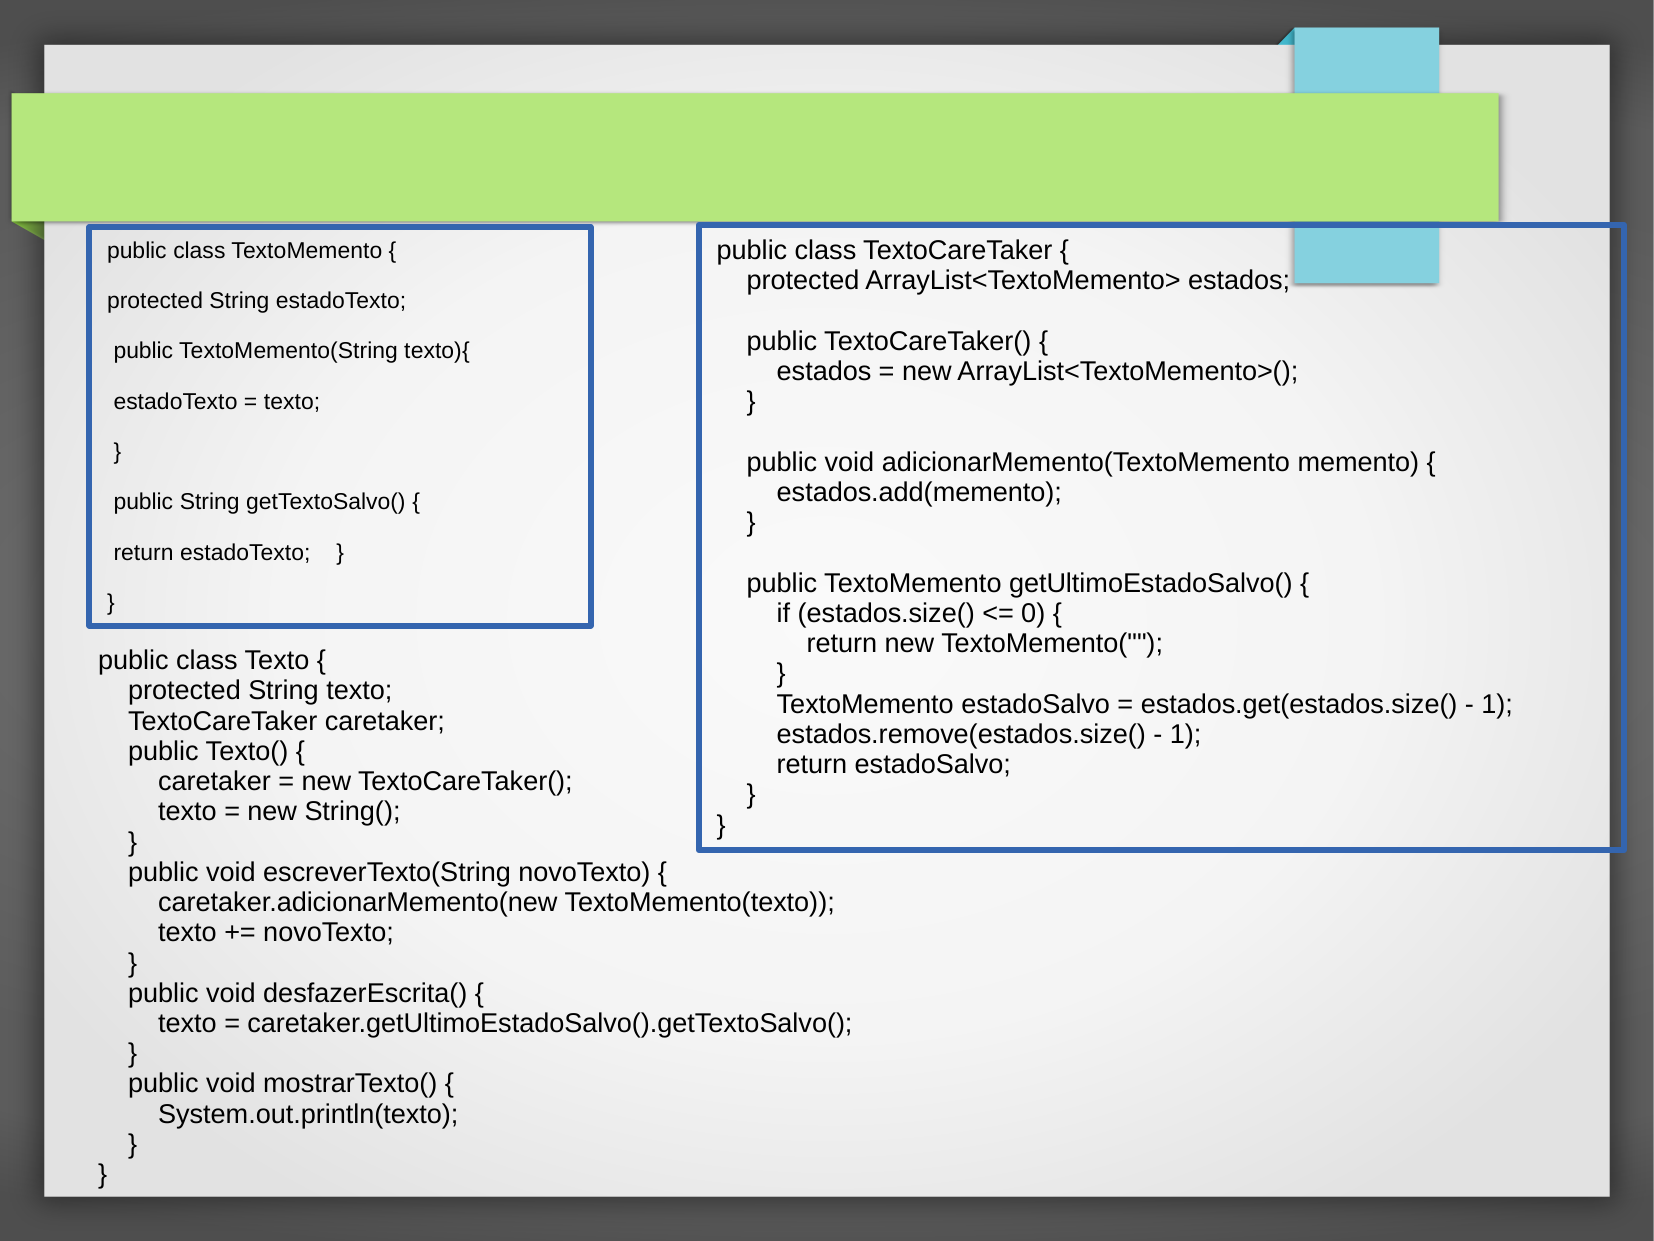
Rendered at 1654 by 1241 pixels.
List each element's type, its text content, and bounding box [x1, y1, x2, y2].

picture [0, 0, 1654, 1241]
text_box public class TextoCareTaker { protected ArrayList<TextoMemento> estados; public TextoCareTaker() { estados = new ArrayList<TextoMemento>(); } public void adicionarMemento(TextoMemento memento) { estados.add(memento); } public TextoMemento getUltimoEstadoSalvo() { if (estados.size() <= 0) { return new TextoMemento(""); } TextoMemento estadoSalvo = estados.get(estados.size() - 1); estados.remove(estados.size() - 1); return estadoSalvo; } } [698, 224, 1625, 851]
text_box public class Texto { protected String texto; TextoCareTaker caretaker; public Texto() { caretaker = new TextoCareTaker(); texto = new String(); } public void escreverTexto(String novoTexto) { caretaker.adicionarMemento(new TextoMemento(texto)); texto += novoTexto; } public void desfazerEscrita() { texto = caretaker.getUltimoEstadoSalvo().getTextoSalvo(); } public void mostrarTexto() { System.out.println(texto); } } [83, 637, 886, 1197]
text_box public class TextoMemento { protected String estadoTexto; public TextoMemento(String texto){ estadoTexto = texto; } public String getTextoSalvo() { return estadoTexto; } } [89, 227, 591, 626]
